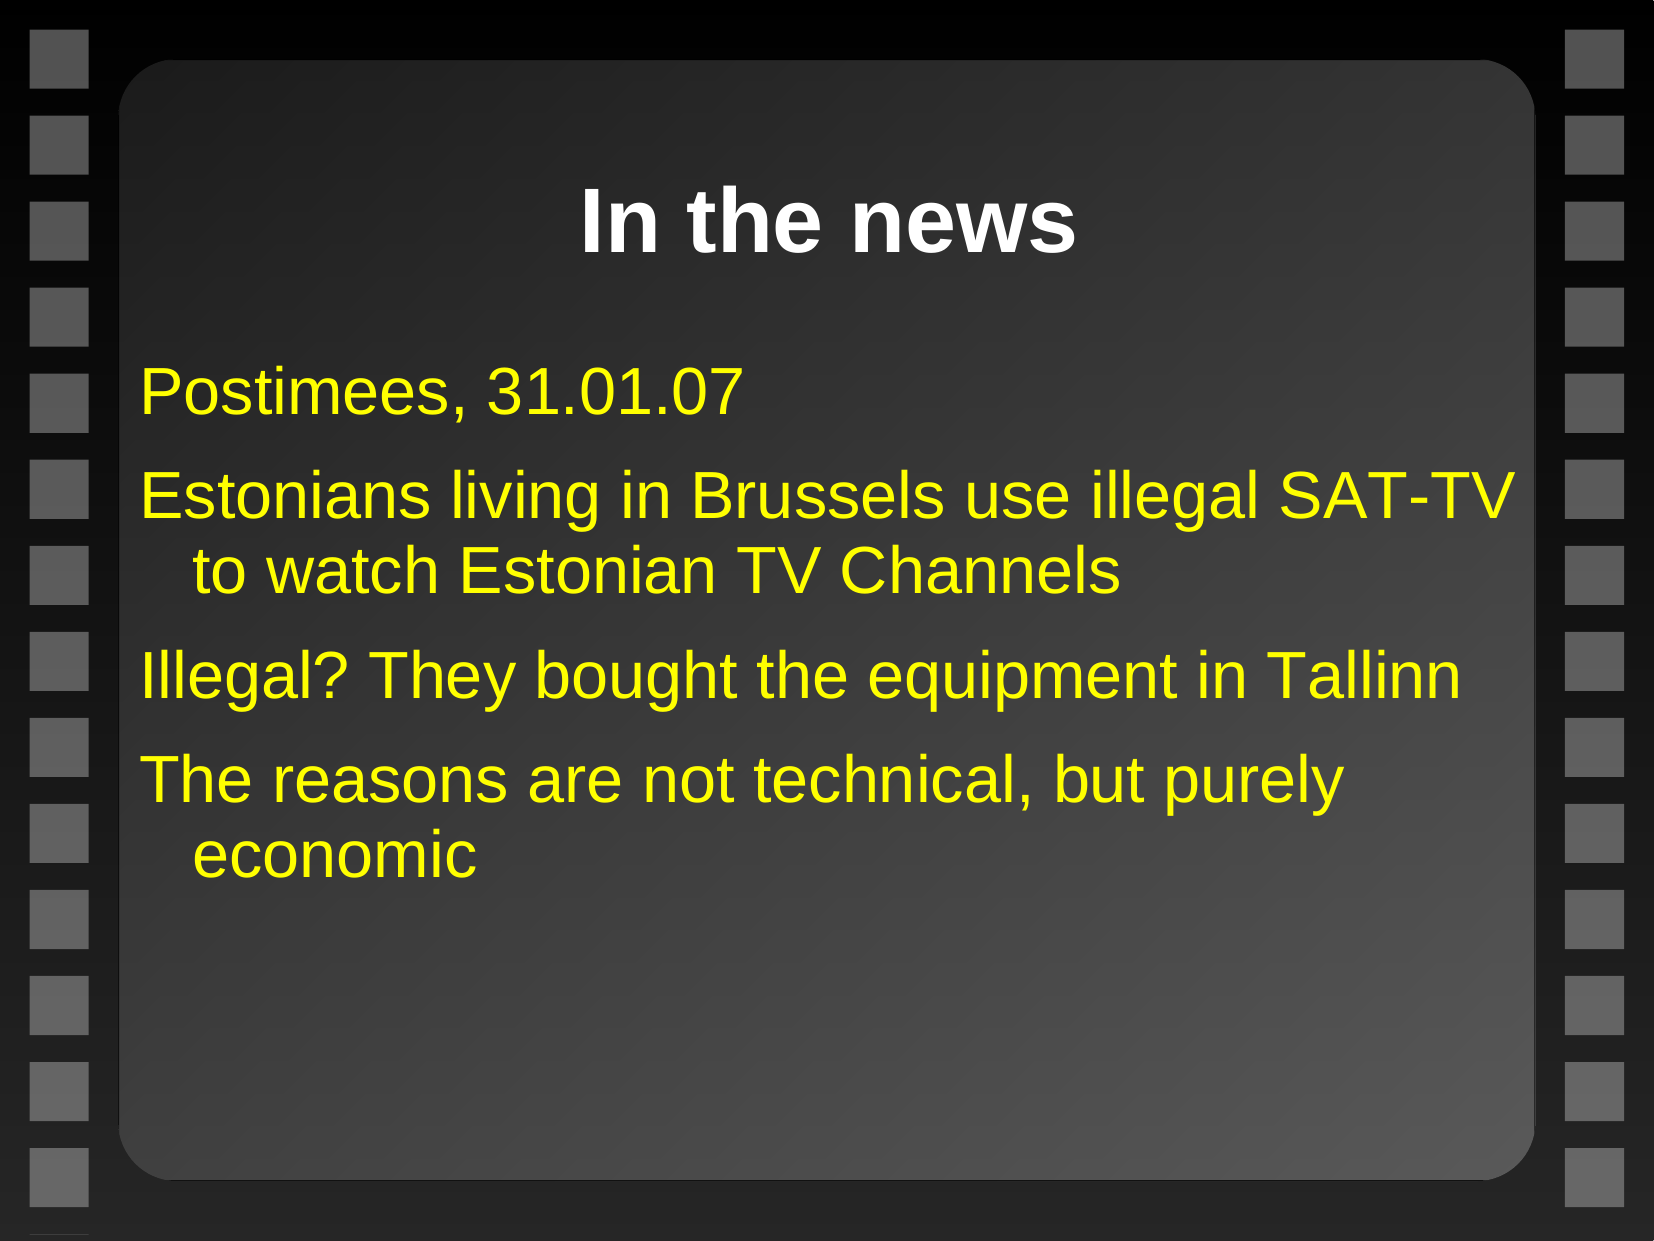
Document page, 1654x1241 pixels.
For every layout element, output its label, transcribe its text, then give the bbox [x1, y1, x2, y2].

list Postimees, 31.01.07 Estonians living in Brussels use illegal SAT-TV to watch Estonian TV Channels Illegal? They bought the equipment in Tallinn The reasons are not technical, but purely economic [121, 354, 1534, 1127]
title In the news [123, 117, 1536, 325]
